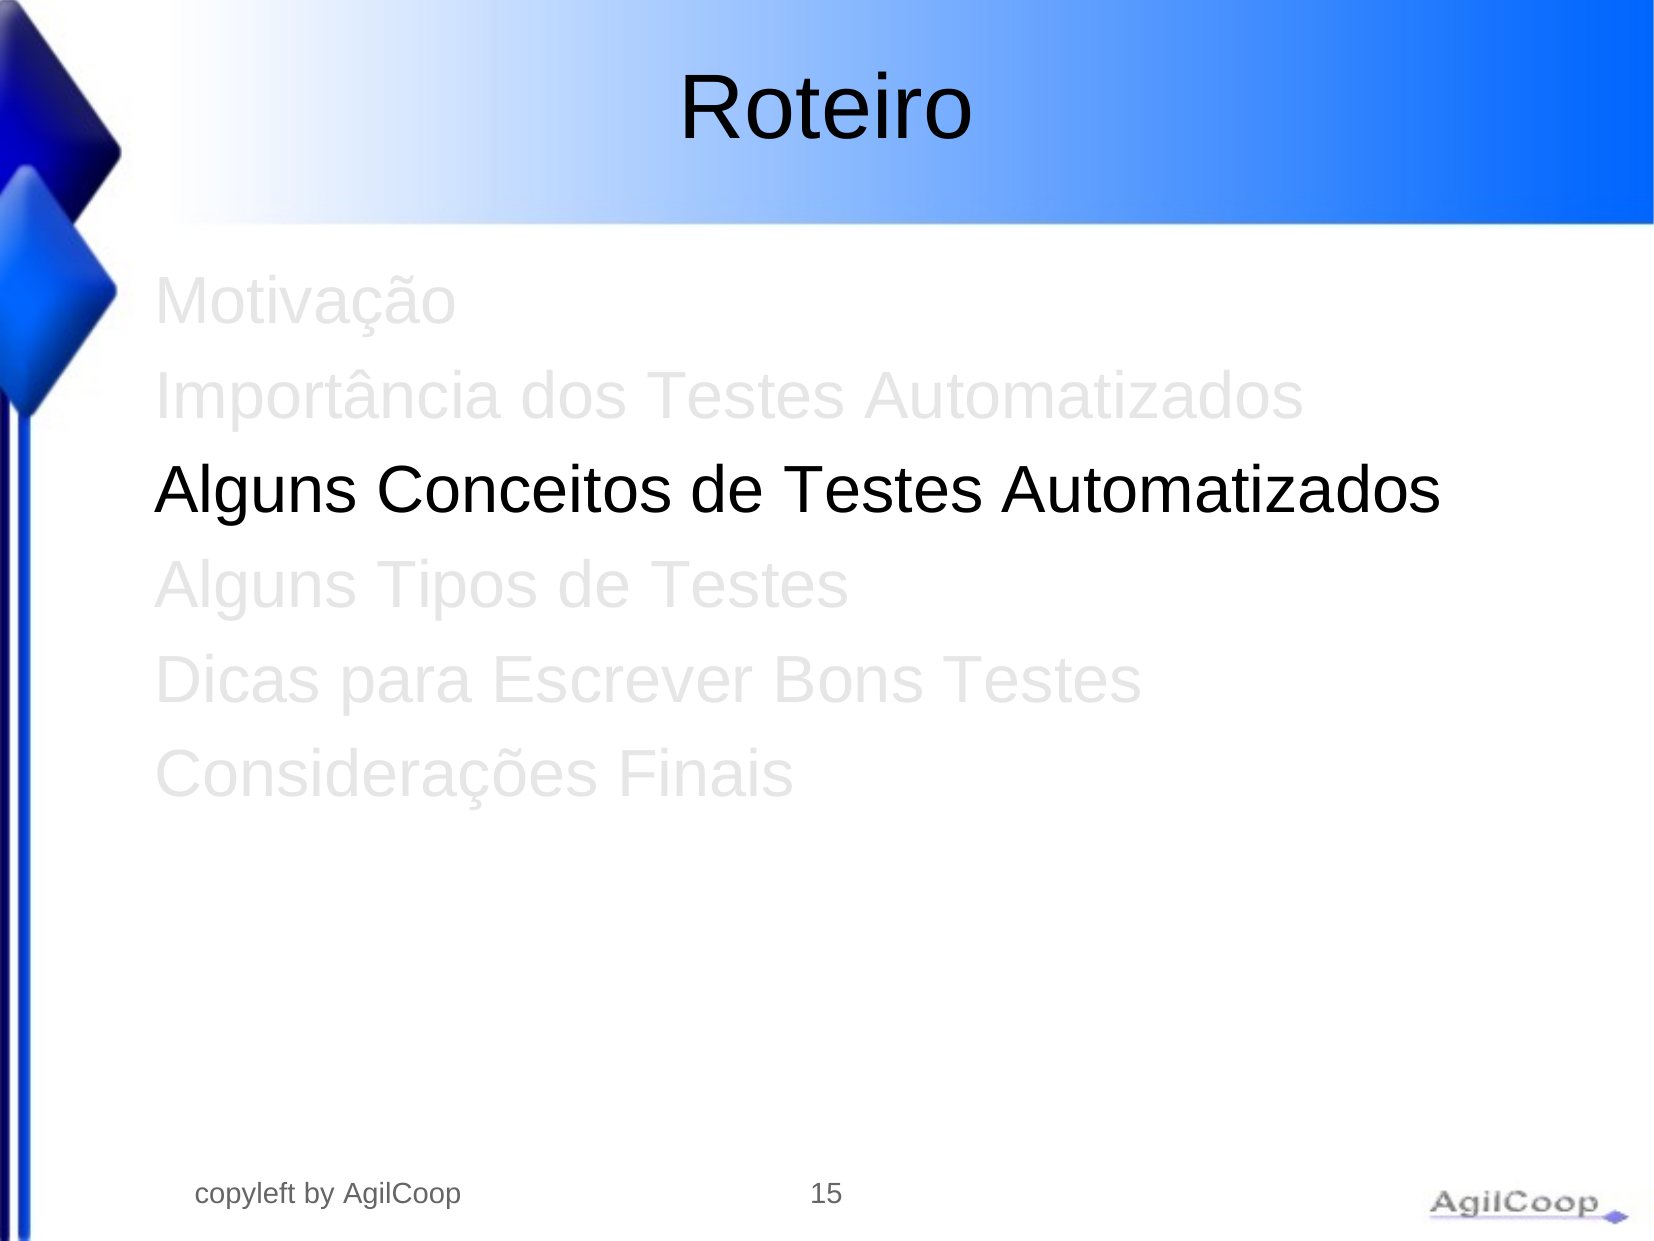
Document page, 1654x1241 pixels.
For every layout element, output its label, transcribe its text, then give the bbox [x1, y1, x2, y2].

title Roteiro [82, 60, 1571, 163]
list Motivação Importância dos Testes Automatizados Alguns Conceitos de Testes Automatizados Alguns Tipos de Testes Dicas para Escrever Bons Testes Considerações Finais [118, 271, 1607, 937]
picture [0, 0, 1654, 1241]
